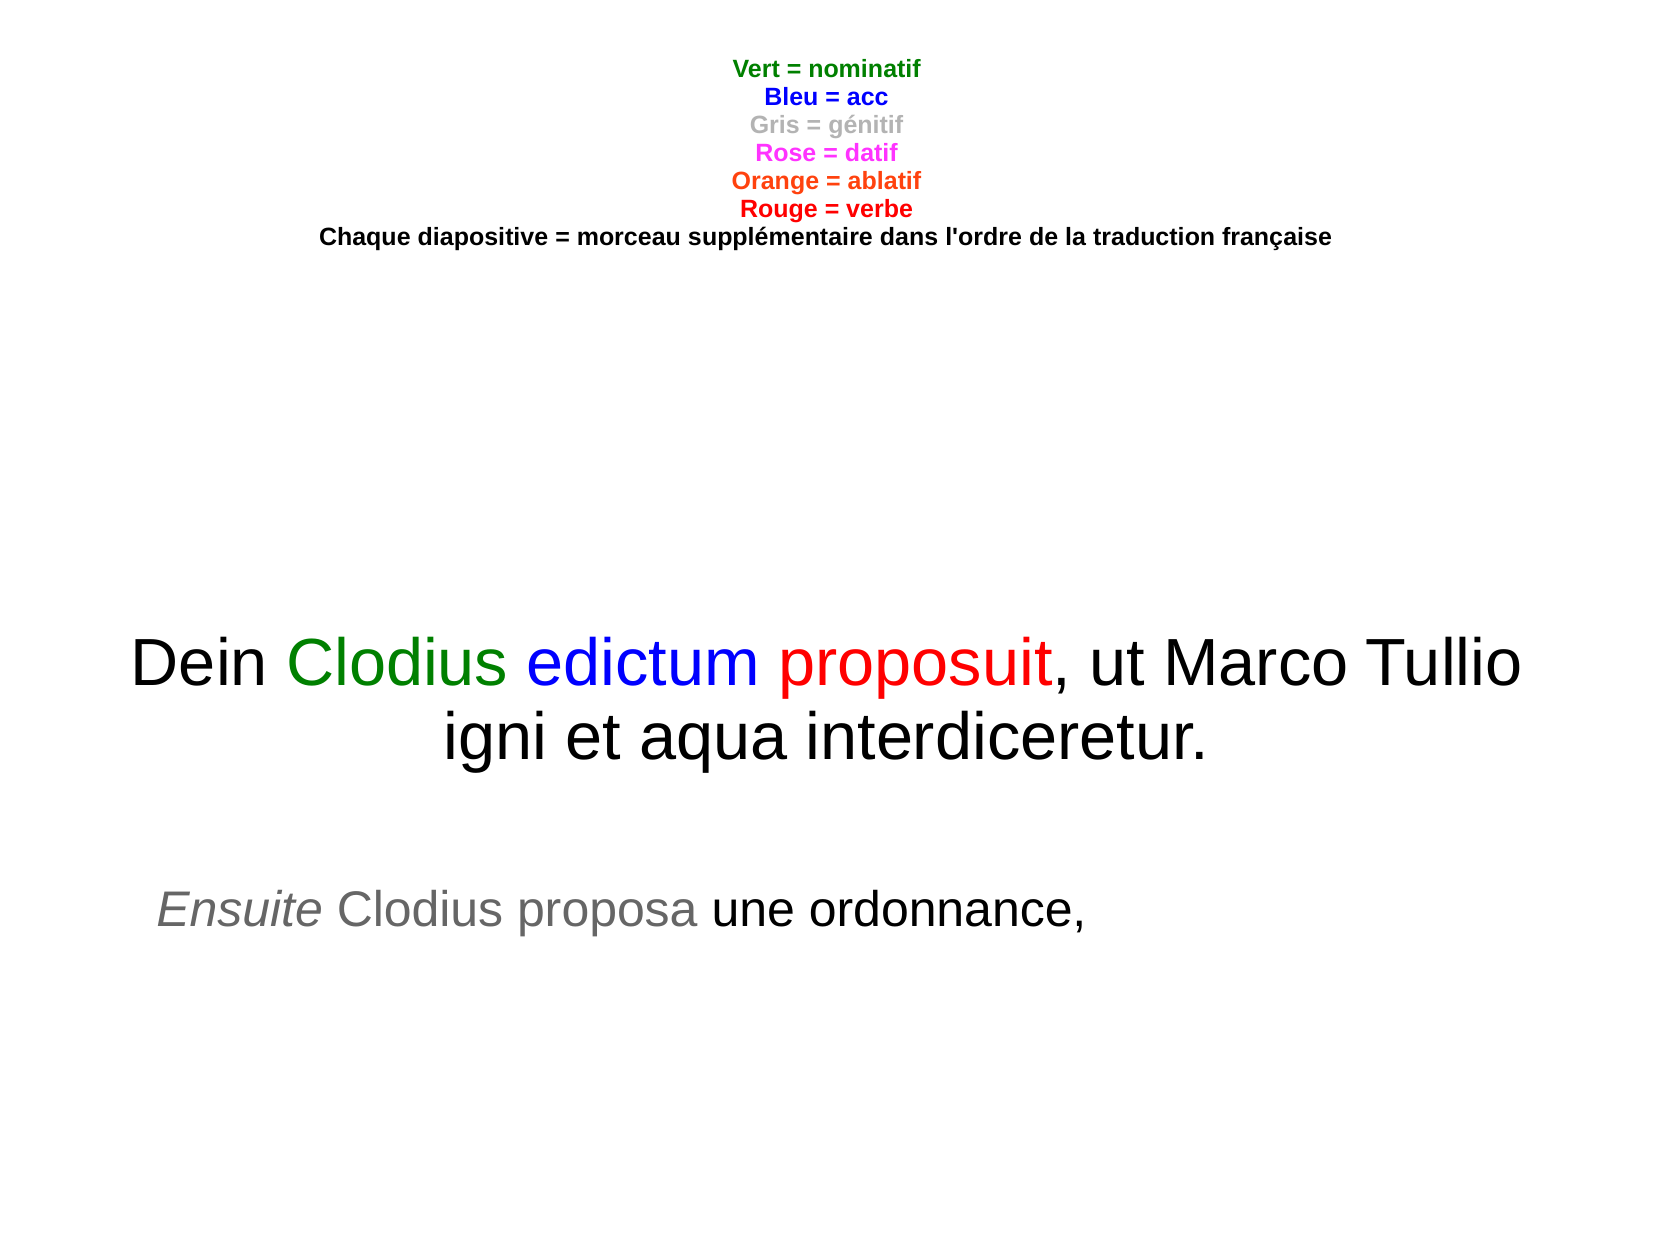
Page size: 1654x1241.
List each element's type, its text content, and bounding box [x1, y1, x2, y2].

title Vert = nominatif Bleu = acc Gris = génitif Rose = datif Orange = ablatif Rouge = verbe Chaque diapositive = morceau supplémentaire dans l'ordre de la traduction française [82, 49, 1571, 257]
subtitle Dein Clodius edictum proposuit, ut Marco Tullio igni et aqua interdiceretur. [82, 290, 1571, 1109]
text_box Ensuite Clodius proposa une ordonnance, [141, 874, 1571, 945]
